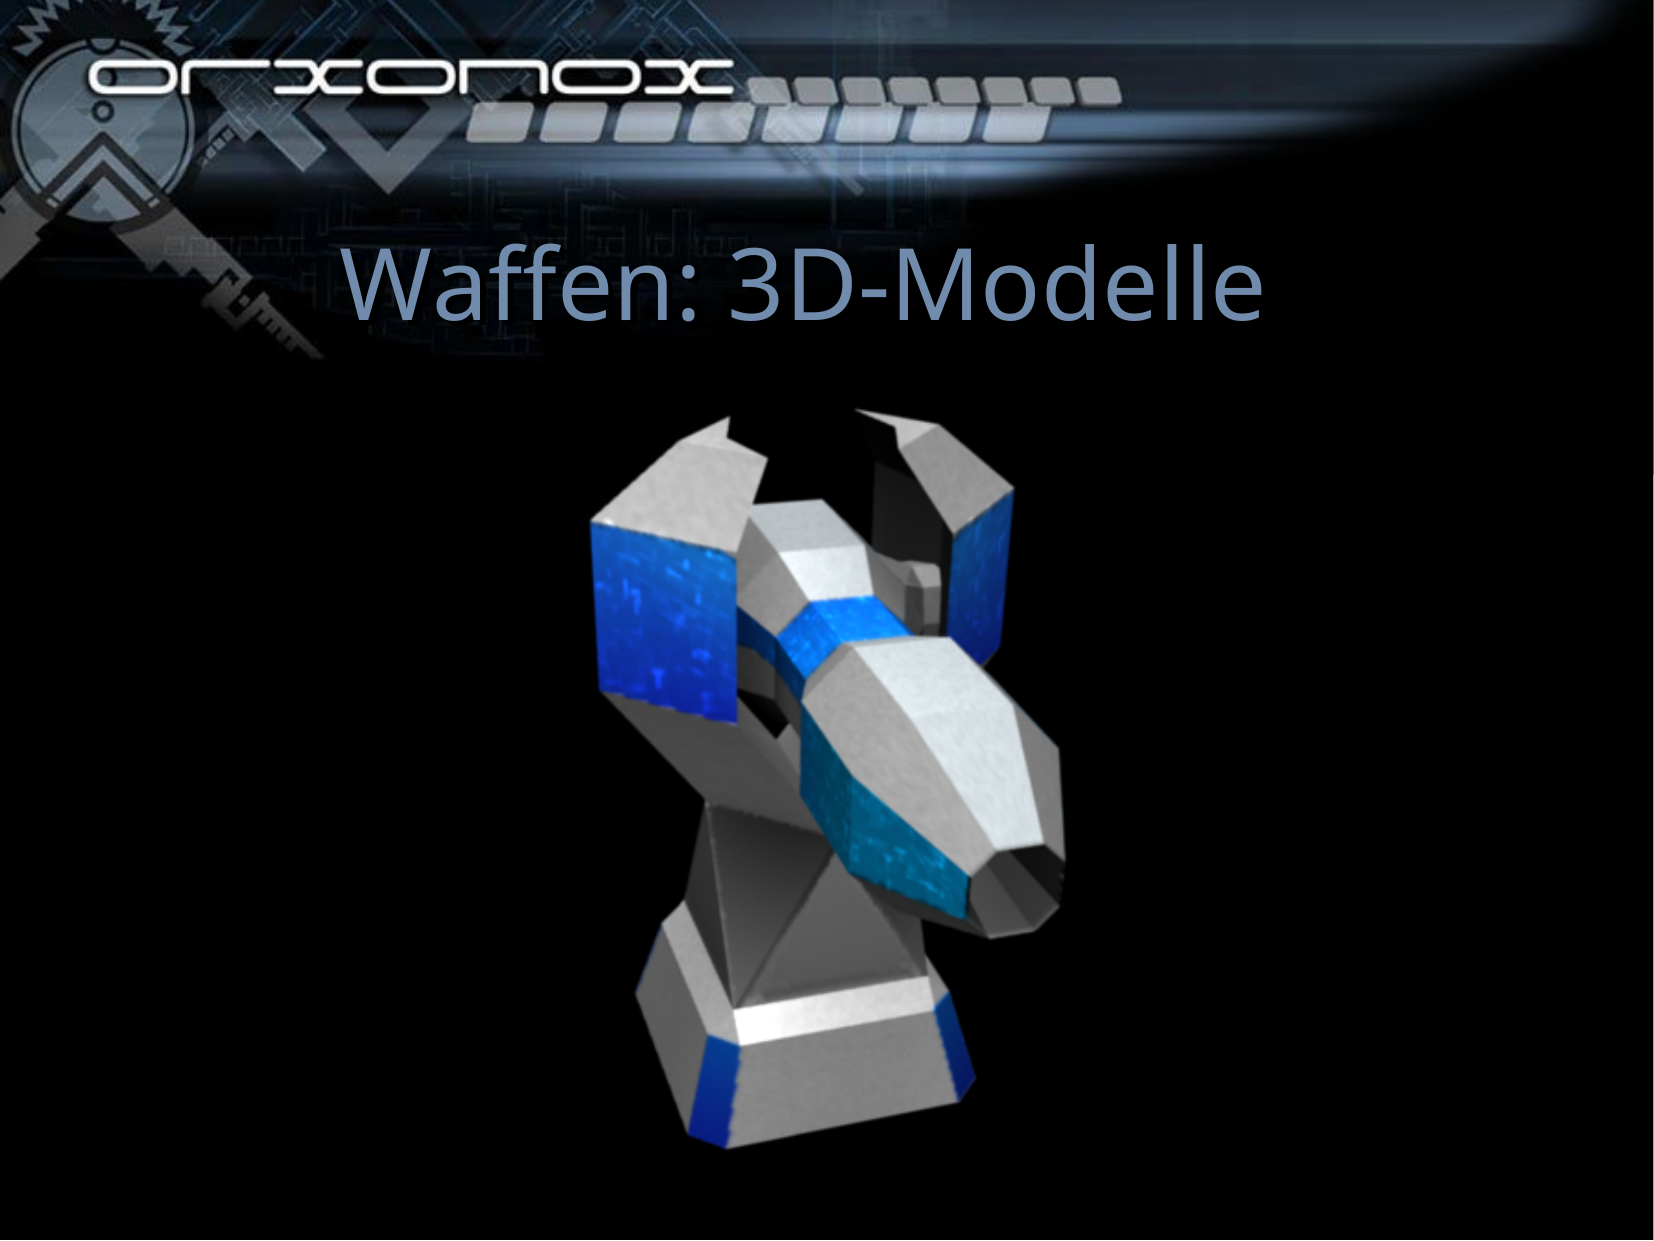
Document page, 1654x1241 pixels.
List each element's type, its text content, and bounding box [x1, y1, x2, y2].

text_box Waffen: 3D-Modelle [324, 205, 1366, 337]
picture [0, 0, 1654, 1171]
